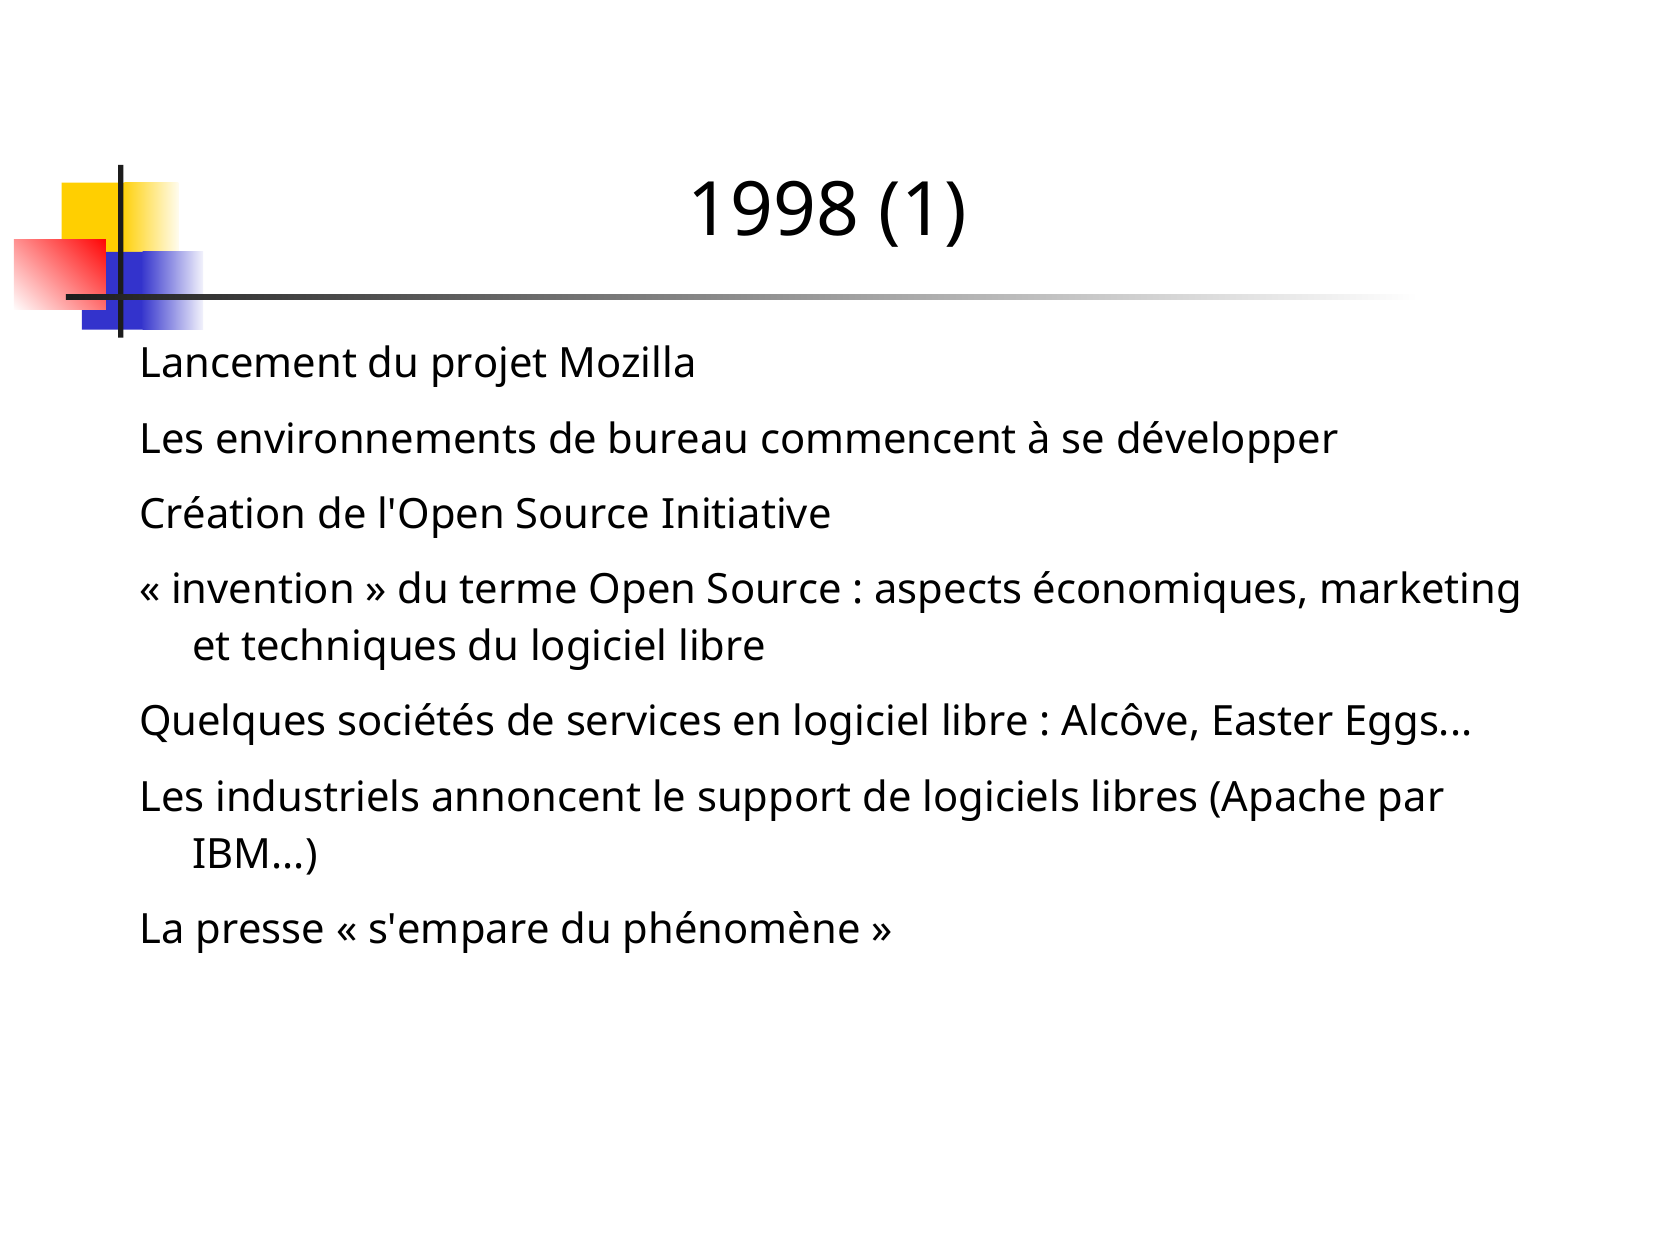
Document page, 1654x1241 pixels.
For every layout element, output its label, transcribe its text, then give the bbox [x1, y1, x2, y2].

title 1998 (1) [121, 102, 1534, 311]
list Lancement du projet Mozilla Les environnements de bureau commencent à se développer Création de l'Open Source Initiative « invention » du terme Open Source : aspects économiques, marketing et techniques du logiciel libre Quelques sociétés de services en logiciel libre : Alcôve, Easter Eggs... Les industriels annoncent le support de logiciels libres (Apache par IBM...) La presse « s'empare du phénomène » [121, 333, 1534, 1100]
